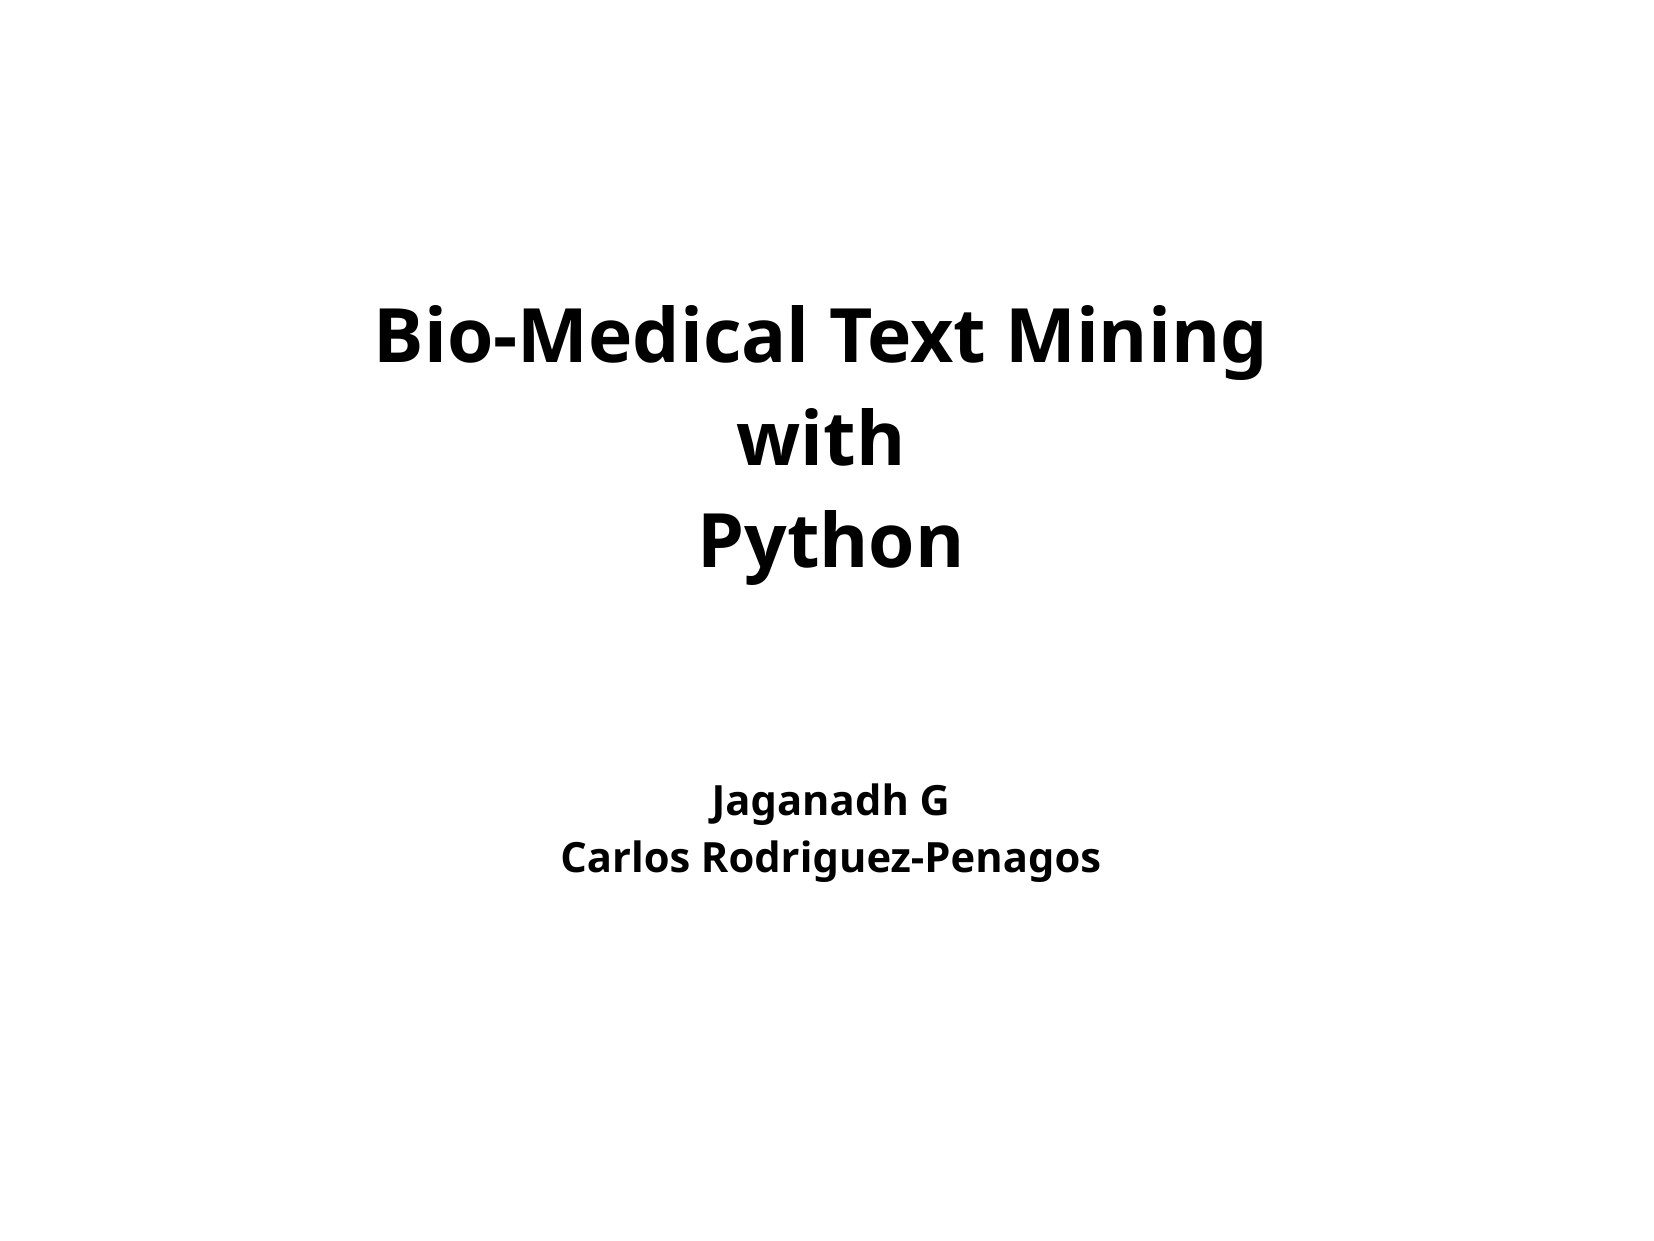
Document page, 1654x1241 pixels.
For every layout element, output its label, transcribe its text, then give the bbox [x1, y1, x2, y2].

title Bio-Medical Text Mining with Python Jaganadh G Carlos Rodriguez-Penagos [86, 326, 1576, 841]
